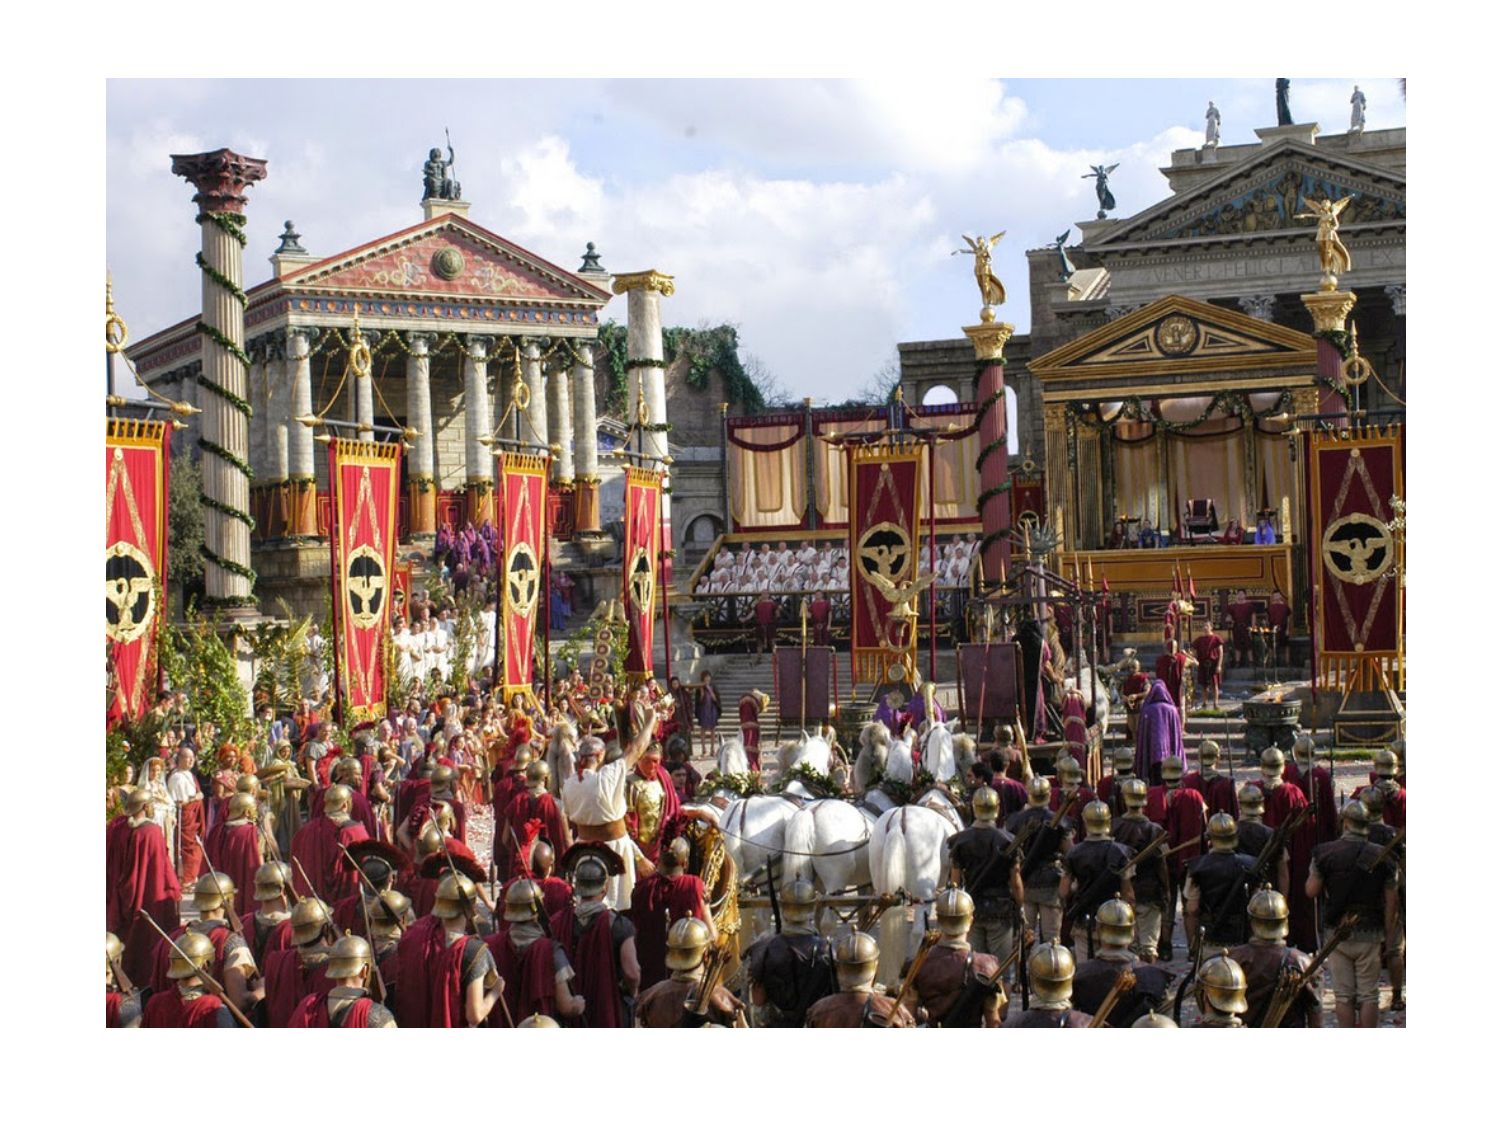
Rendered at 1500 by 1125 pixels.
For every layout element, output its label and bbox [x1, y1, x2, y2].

picture [106, 78, 1406, 1028]
